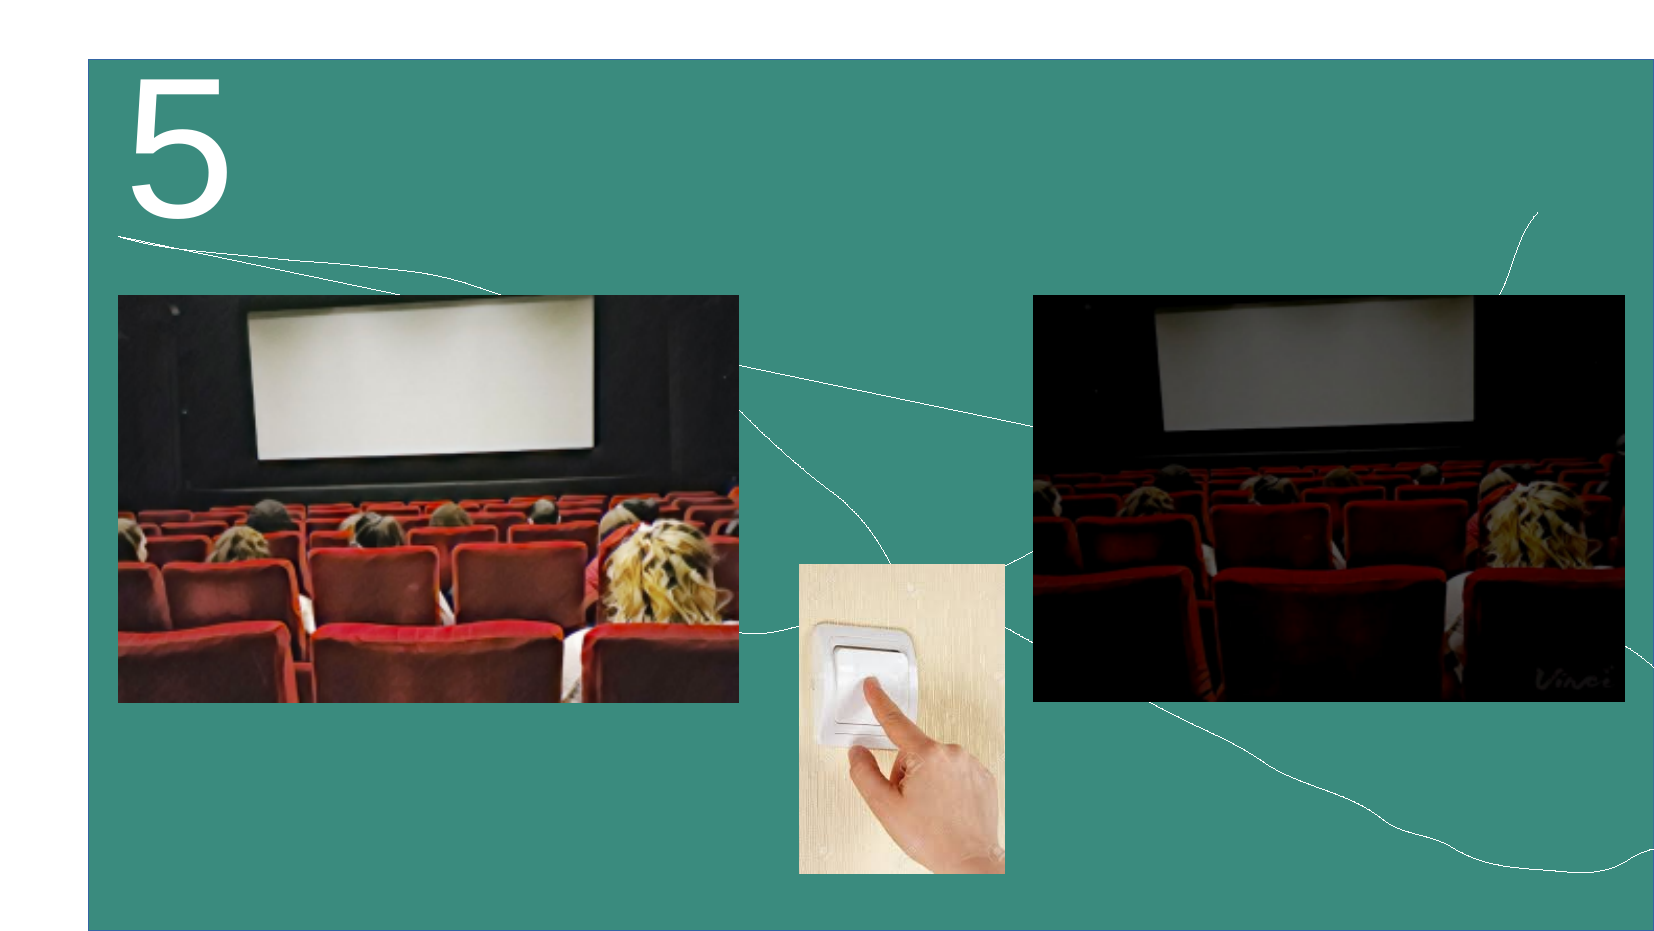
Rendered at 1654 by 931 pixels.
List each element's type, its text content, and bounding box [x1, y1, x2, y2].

text_box [88, 59, 1654, 931]
text_box 5 [109, 29, 376, 268]
picture [118, 295, 739, 703]
picture [1033, 295, 1625, 702]
picture [799, 564, 1005, 874]
